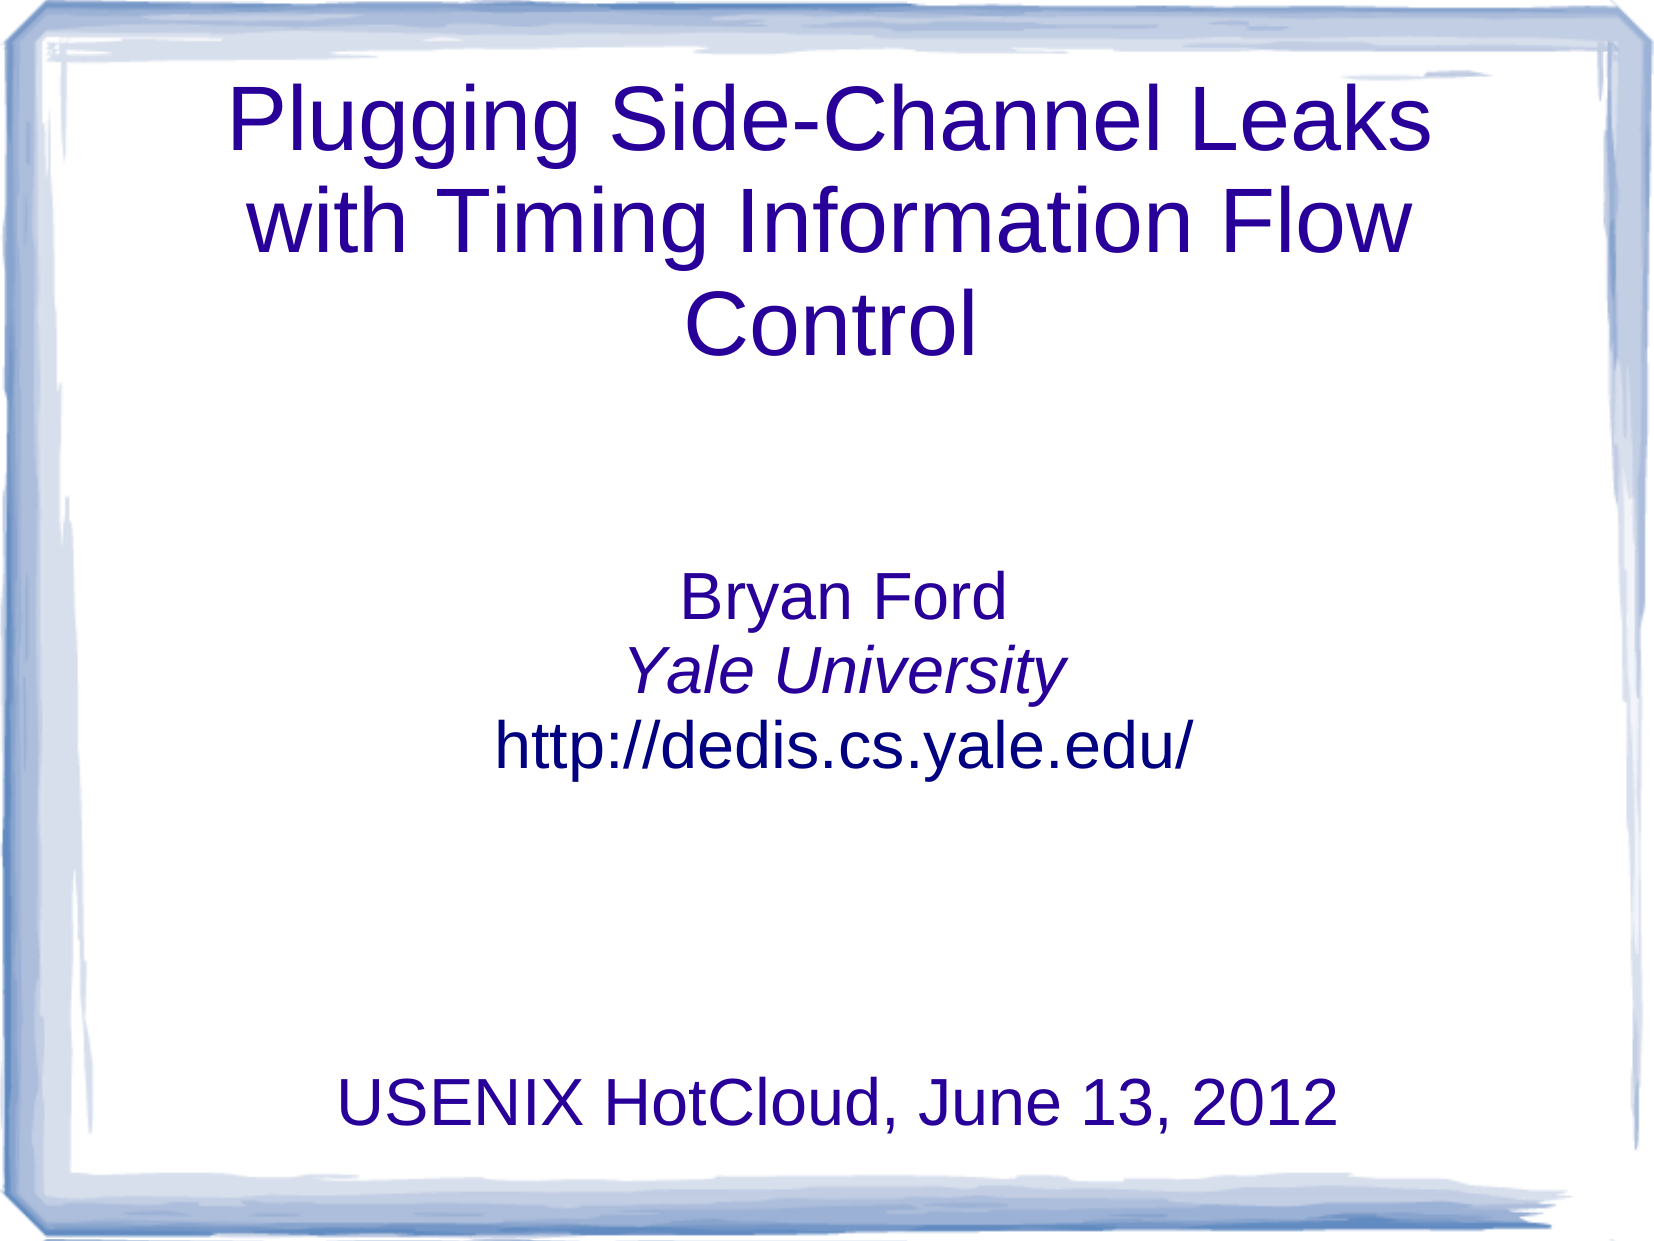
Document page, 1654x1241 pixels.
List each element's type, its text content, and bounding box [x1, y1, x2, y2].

subtitle Bryan Ford Yale University http://dedis.cs.yale.edu/ [118, 412, 1571, 1004]
title Plugging Side-Channel Leaks with Timing Information Flow Control [86, 117, 1576, 325]
text_box USENIX HotCloud, June 13, 2012 [112, 1050, 1566, 1155]
picture [0, 0, 1654, 1241]
